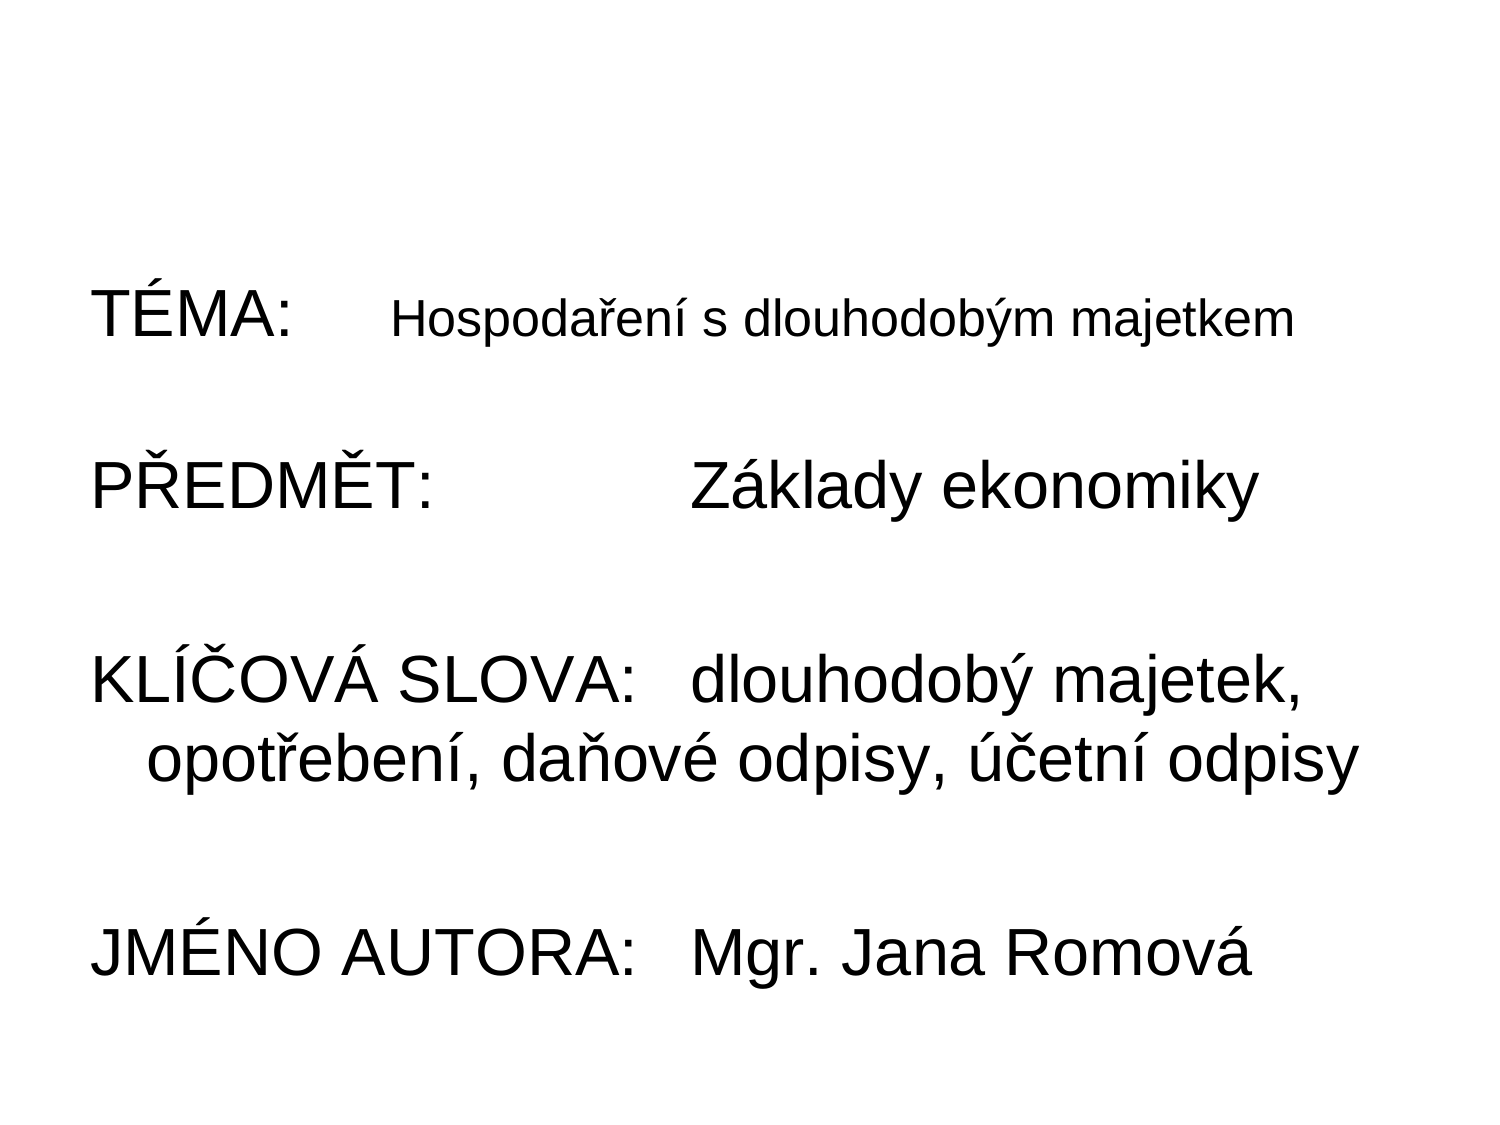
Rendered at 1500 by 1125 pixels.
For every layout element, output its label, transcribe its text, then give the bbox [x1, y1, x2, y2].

list TÉMA: Hospodaření s dlouhodobým majetkem PŘEDMĚT: Základy ekonomiky KLÍČOVÁ SLOVA: dlouhodobý majetek, opotřebení, daňové odpisy, účetní odpisy JMÉNO AUTORA: Mgr. Jana Romová [75, 262, 1426, 1093]
